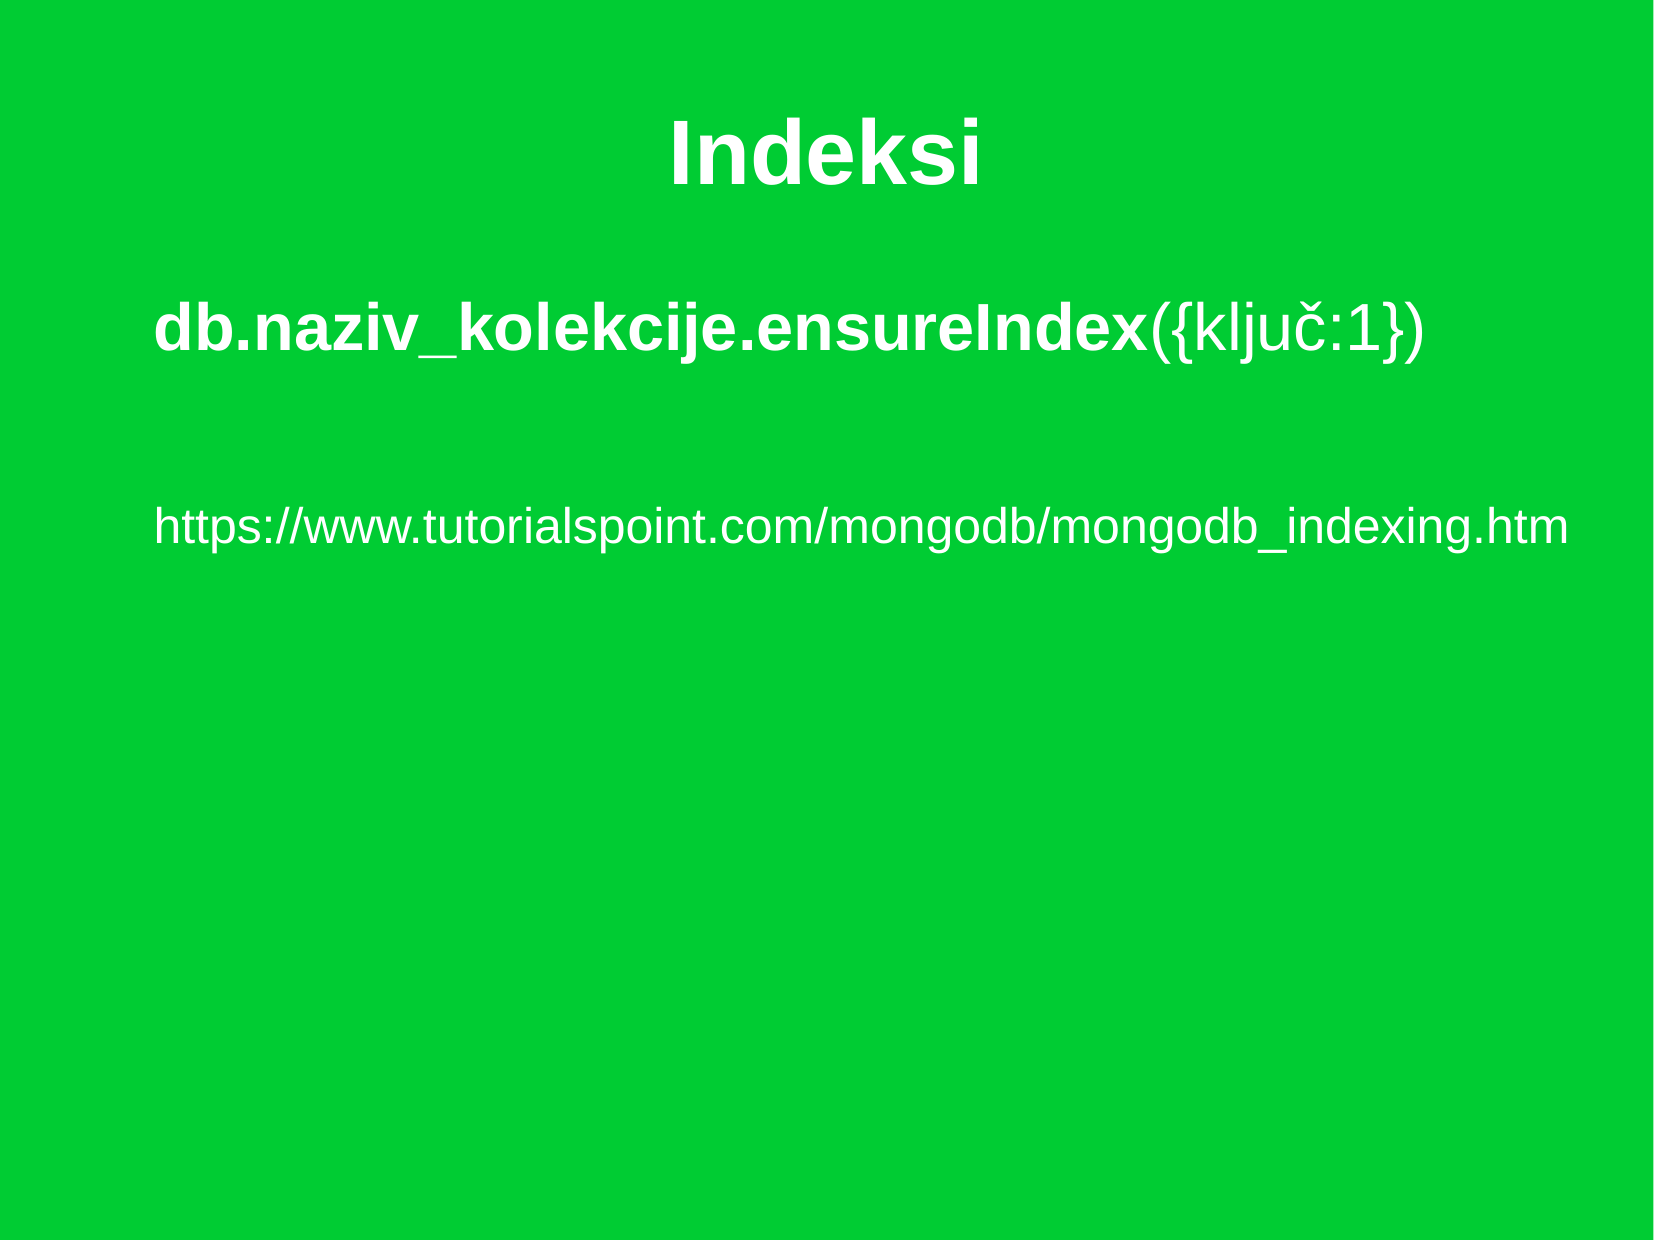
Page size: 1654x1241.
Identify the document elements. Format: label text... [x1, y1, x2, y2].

title Indeksi [82, 49, 1571, 257]
list db.naziv_kolekcije.ensureIndex({ključ:1}) https://www.tutorialspoint.com/mongodb/mongodb_indexing.htm [82, 290, 1571, 1010]
